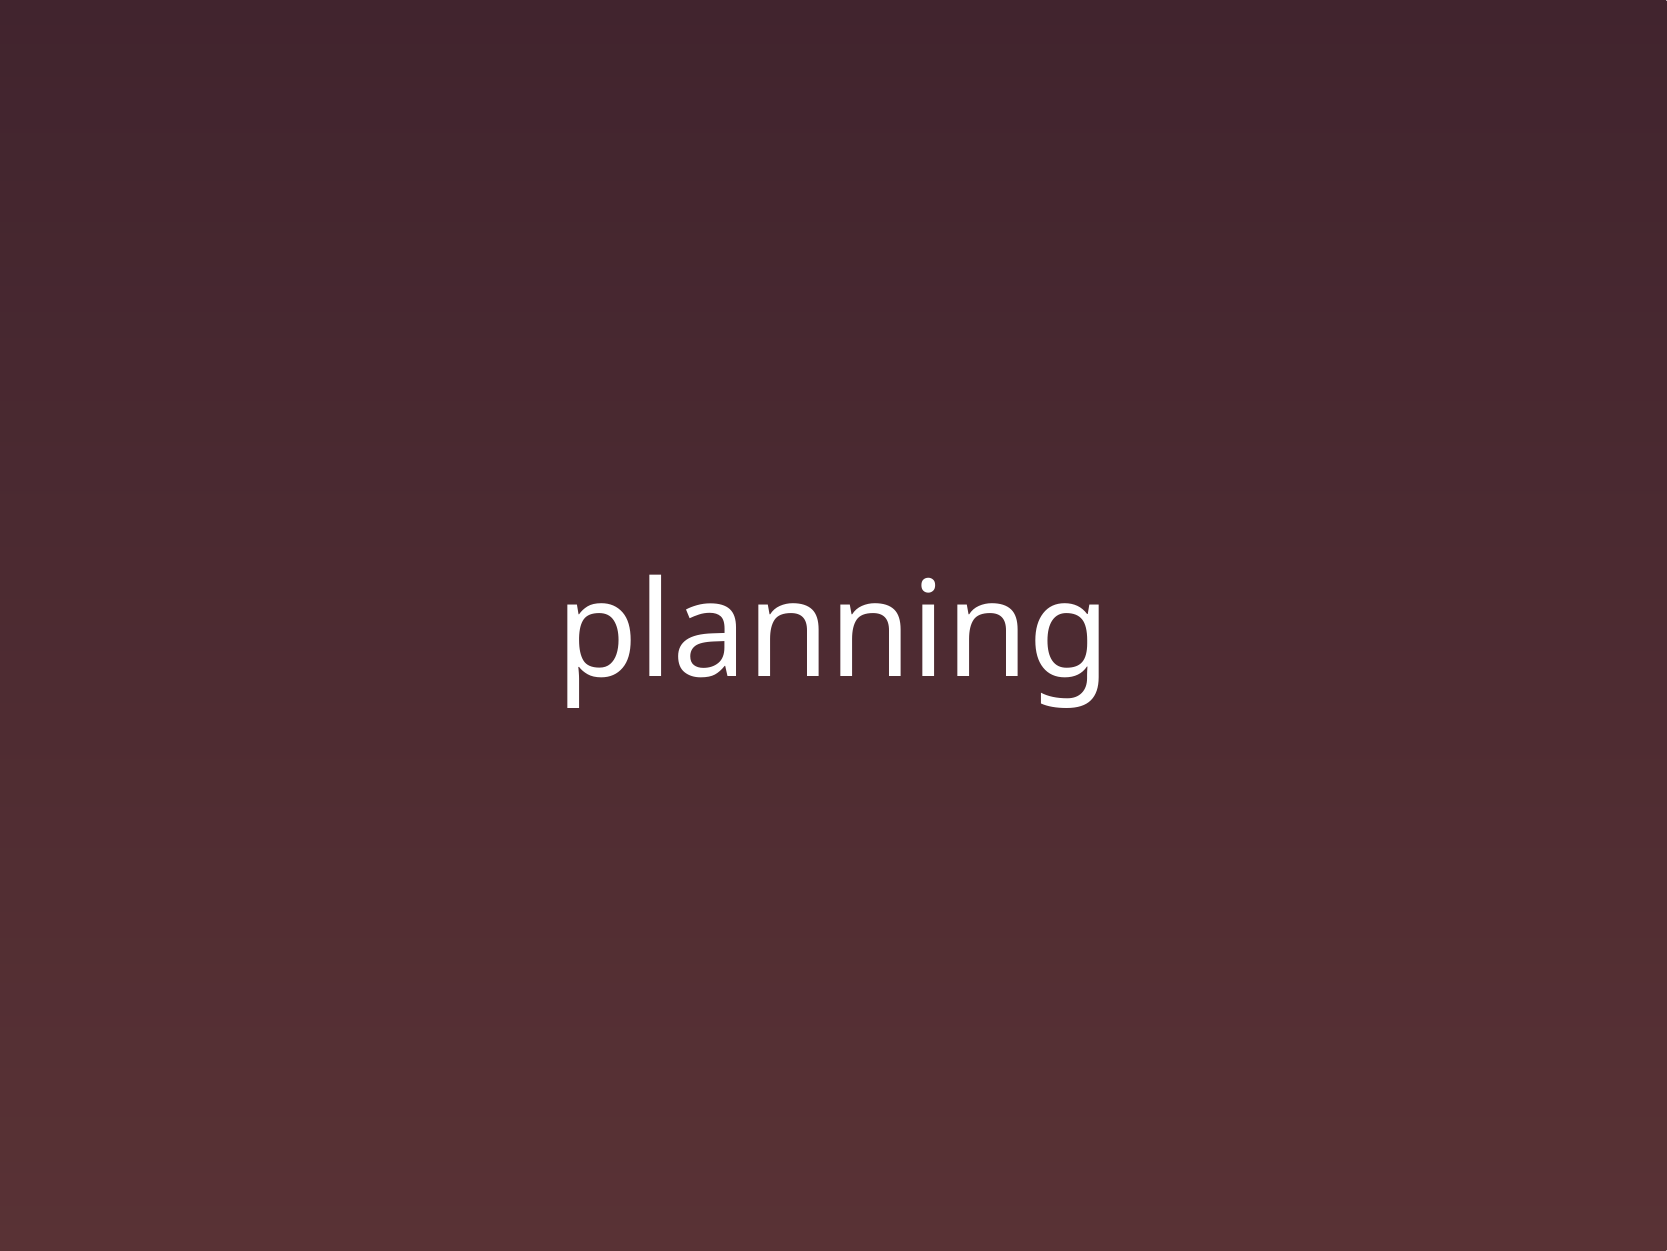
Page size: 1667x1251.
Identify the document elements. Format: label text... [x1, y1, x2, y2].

title planning [162, 381, 1505, 869]
